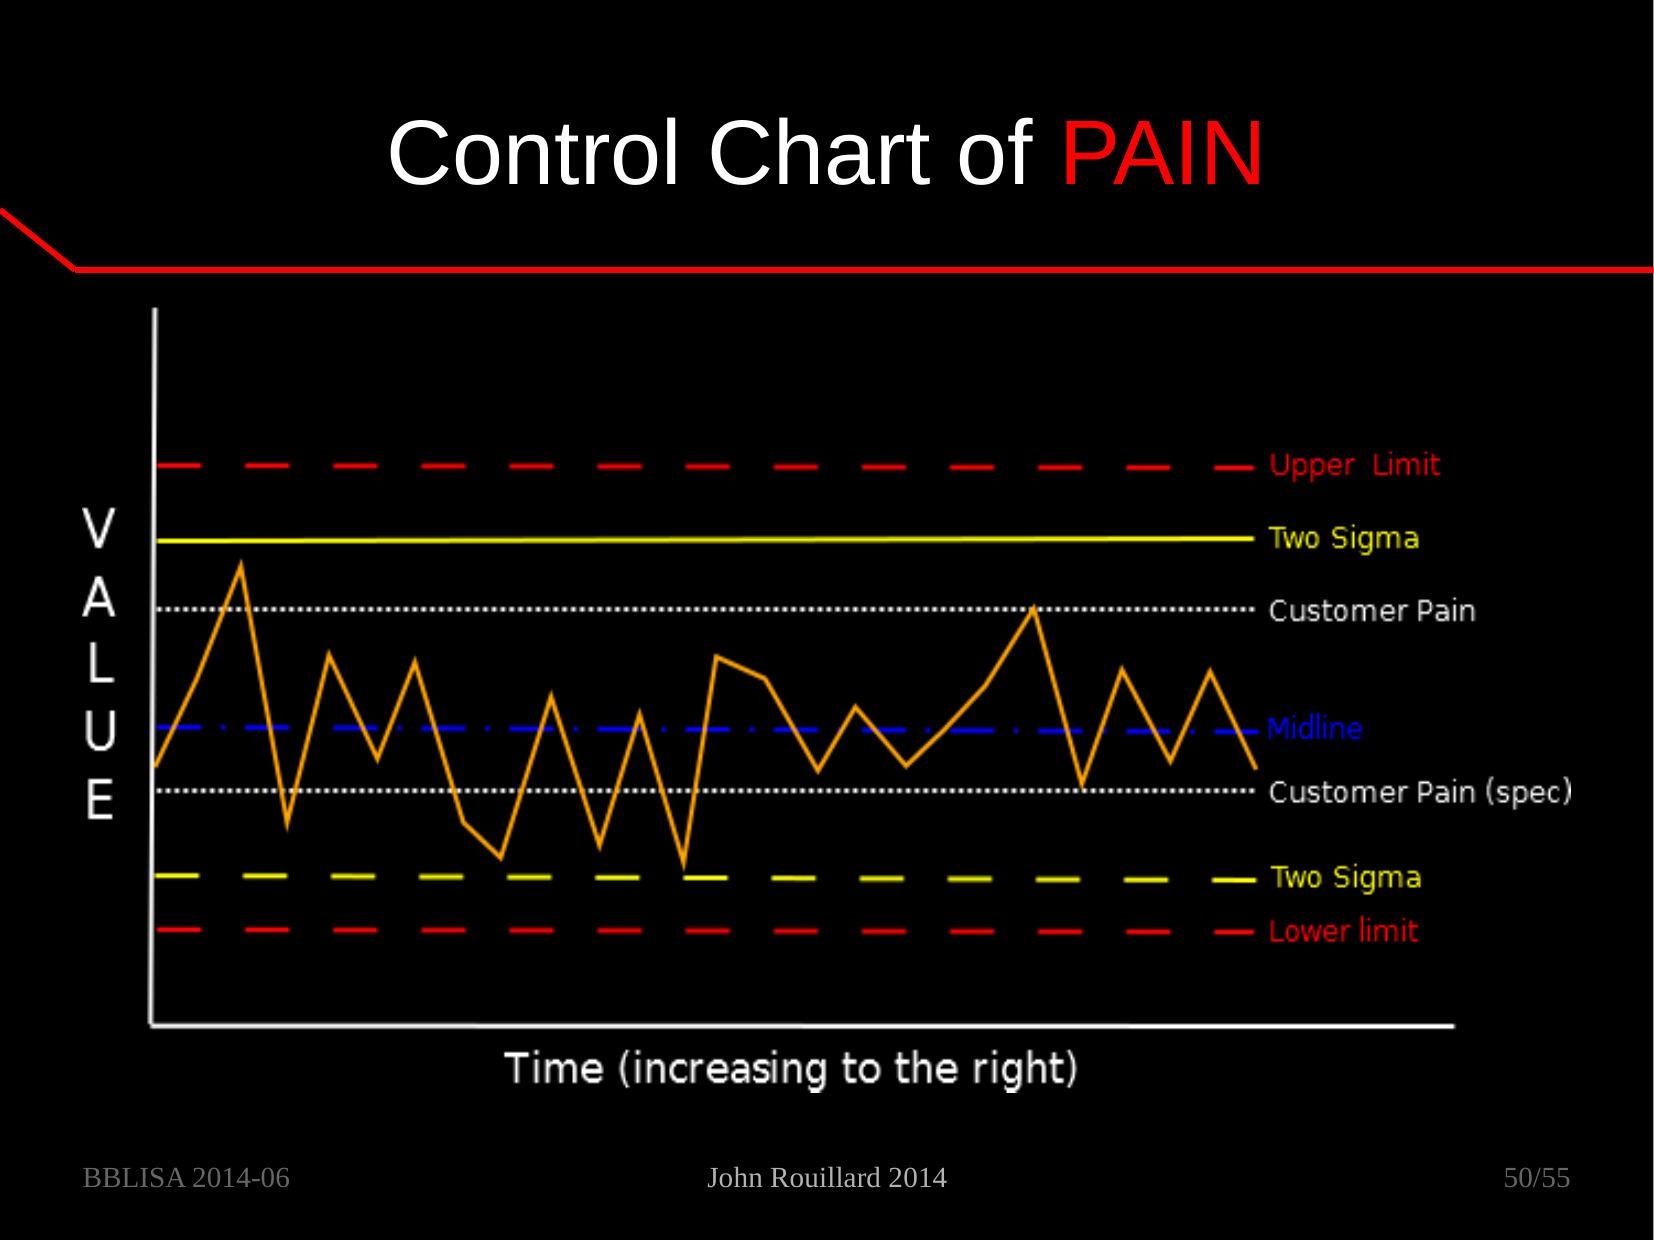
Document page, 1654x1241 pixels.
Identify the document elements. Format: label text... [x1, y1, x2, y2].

picture [82, 306, 1571, 1094]
title Control Chart of PAIN [82, 49, 1571, 257]
